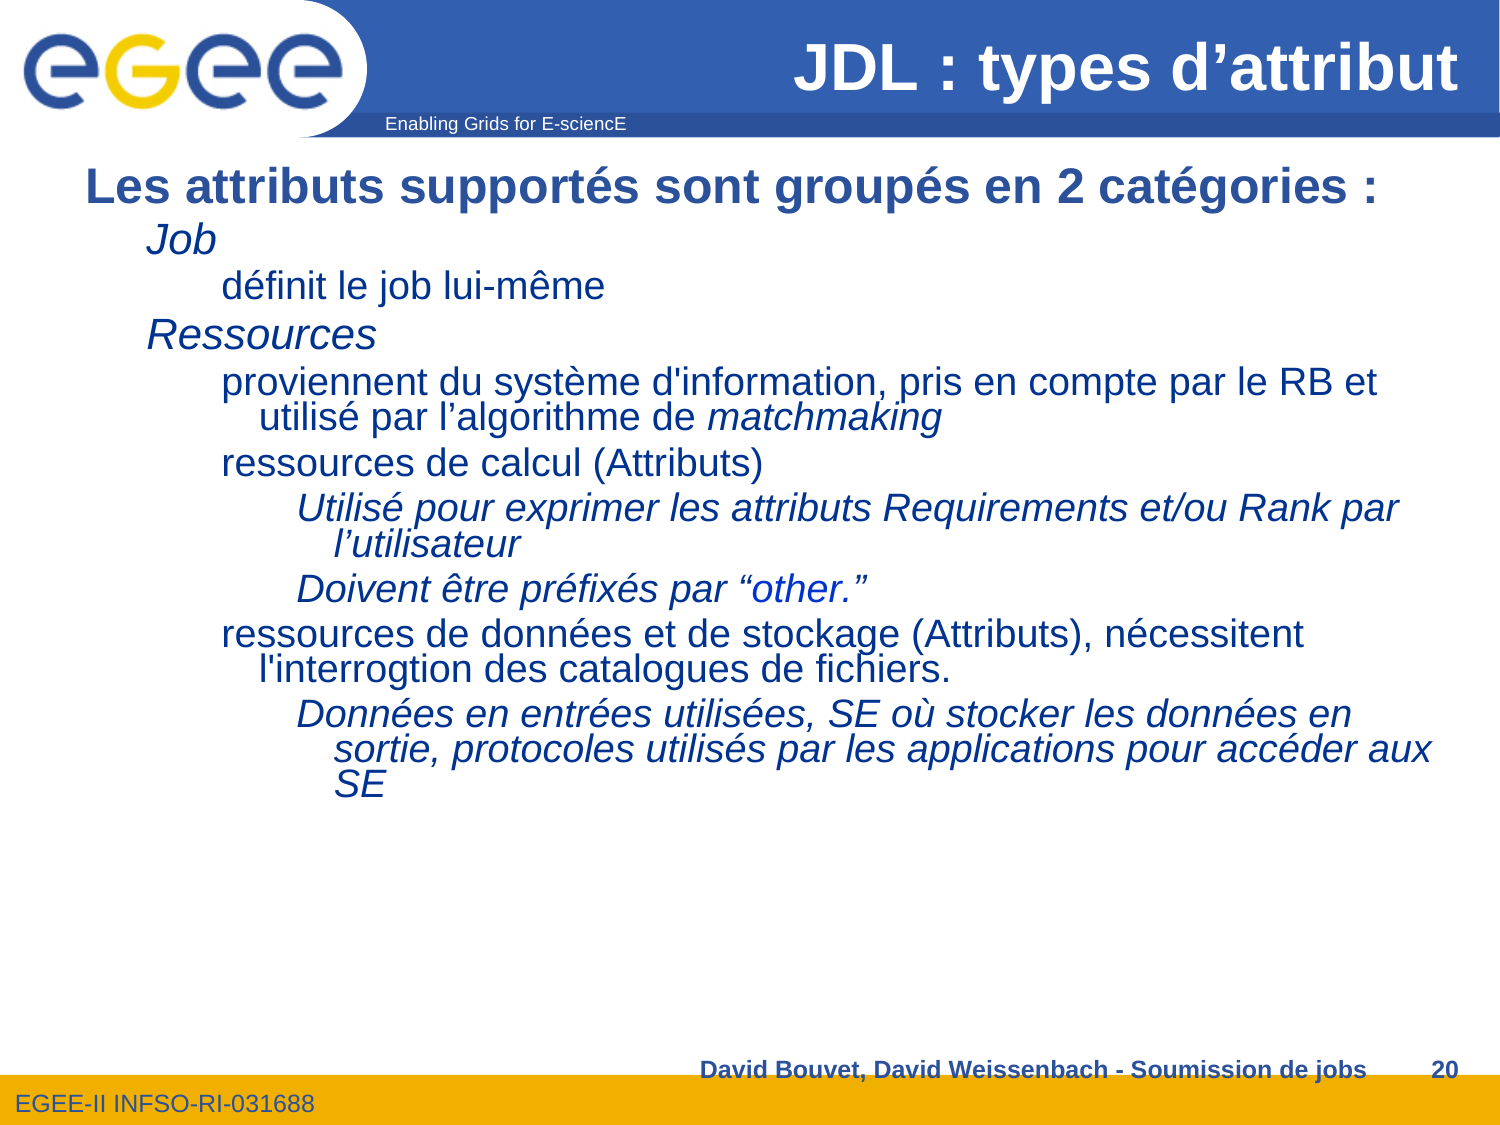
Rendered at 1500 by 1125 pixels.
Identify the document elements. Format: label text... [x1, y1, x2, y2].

list Les attributs supportés sont groupés en 2 catégories : Job définit le job lui-même Ressources proviennent du système d'information, pris en compte par le RB et utilisé par l’algorithme de matchmaking ressources de calcul (Attributs)‏ Utilisé pour exprimer les attributs Requirements et/ou Rank par l’utilisateur Doivent être préfixés par “other.” ressources de données et de stockage (Attributs), nécessitent l'interrogtion des catalogues de fichiers. Données en entrées utilisées, SE où stocker les données en sortie, protocoles utilisés par les applications pour accéder aux SE [56, 159, 1466, 1051]
picture [18, 30, 349, 112]
title JDL : types d’attribut [369, 9, 1475, 126]
